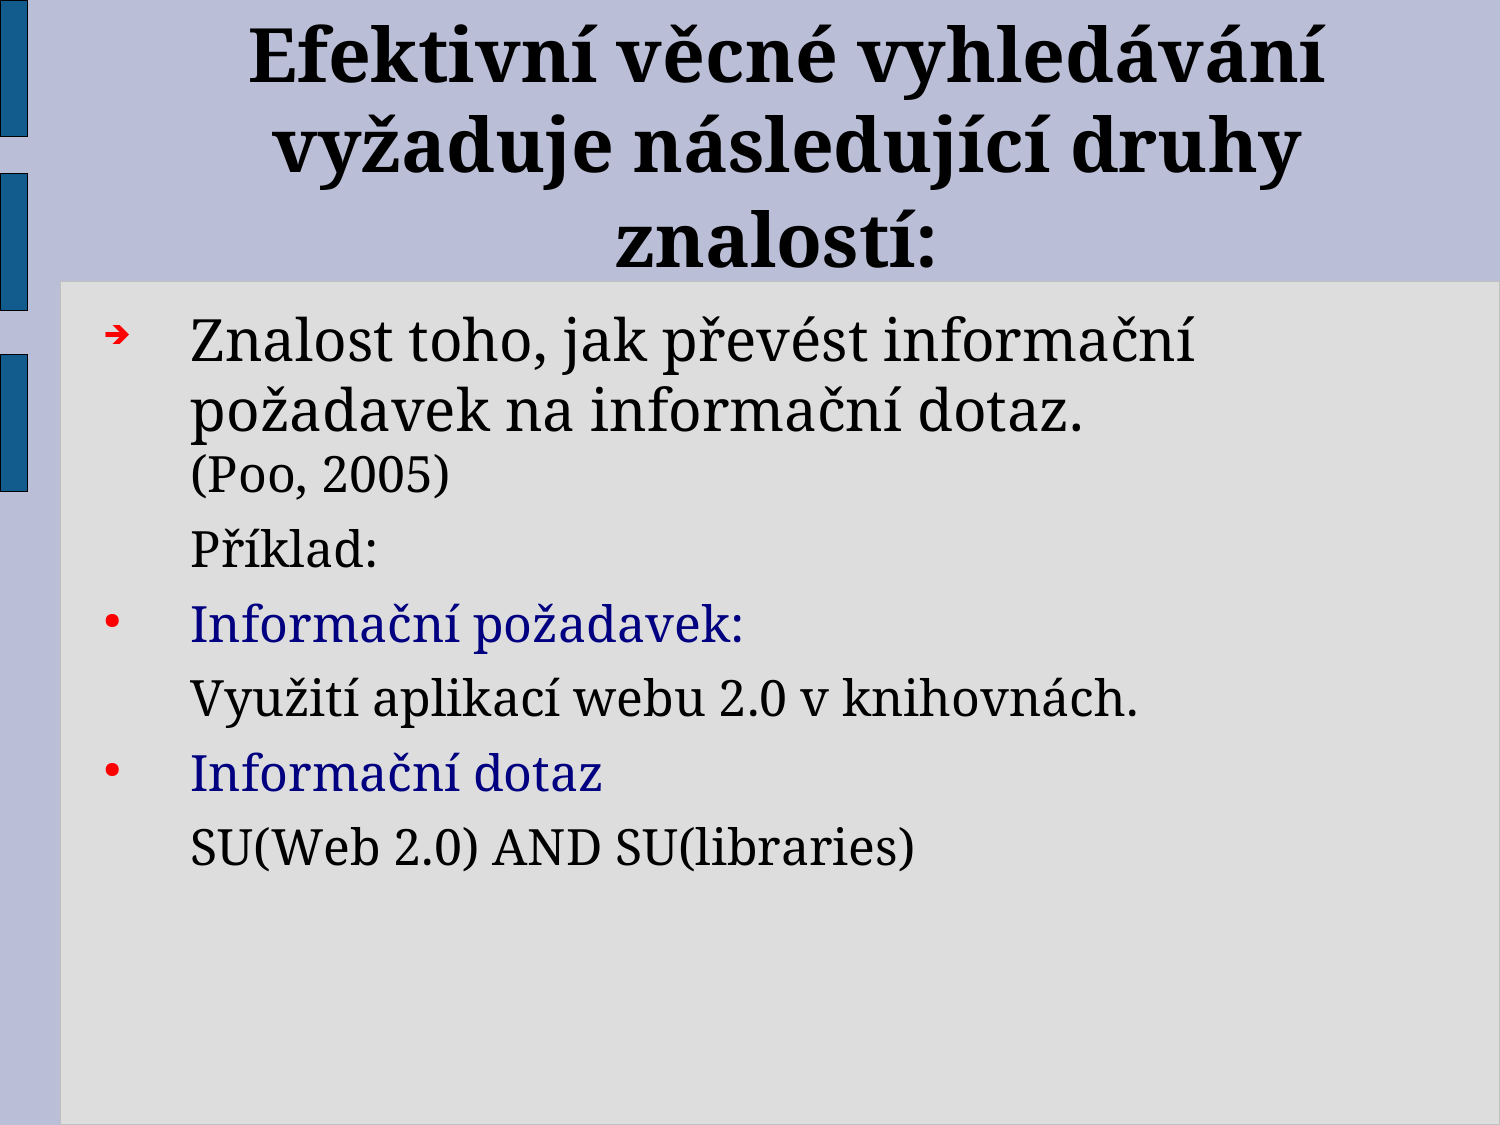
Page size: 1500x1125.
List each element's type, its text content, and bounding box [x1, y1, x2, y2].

title Efektivní věcné vyhledávání vyžaduje následující druhy znalostí: [150, 0, 1426, 291]
list Znalost toho, jak převést informační požadavek na informační dotaz. (Poo, 2005) Příklad: Informační požadavek: Využití aplikací webu 2.0 v knihovnách. Informační dotaz SU(Web 2.0) AND SU(libraries) [88, 295, 1477, 1067]
